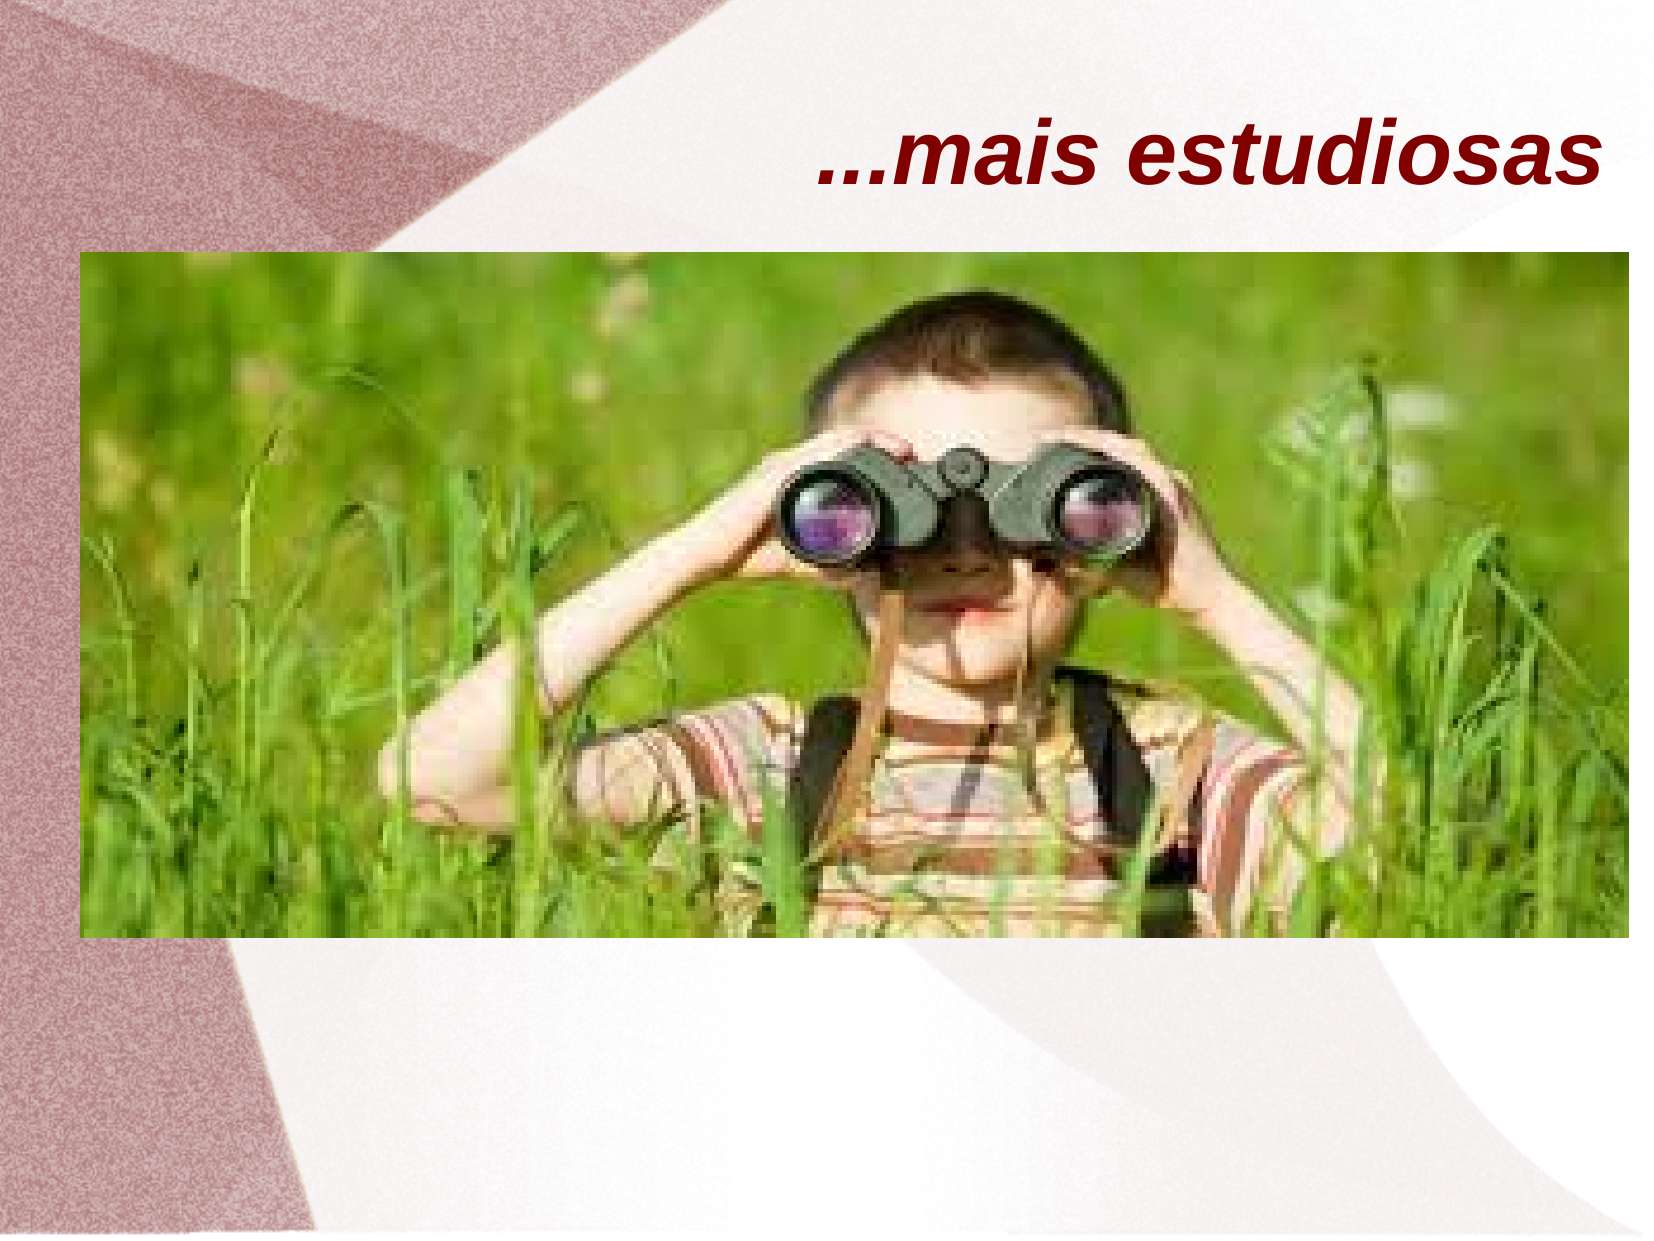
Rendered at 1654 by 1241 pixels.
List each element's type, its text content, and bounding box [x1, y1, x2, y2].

title ...mais estudiosas [596, 49, 1607, 252]
picture [0, 0, 1654, 1241]
